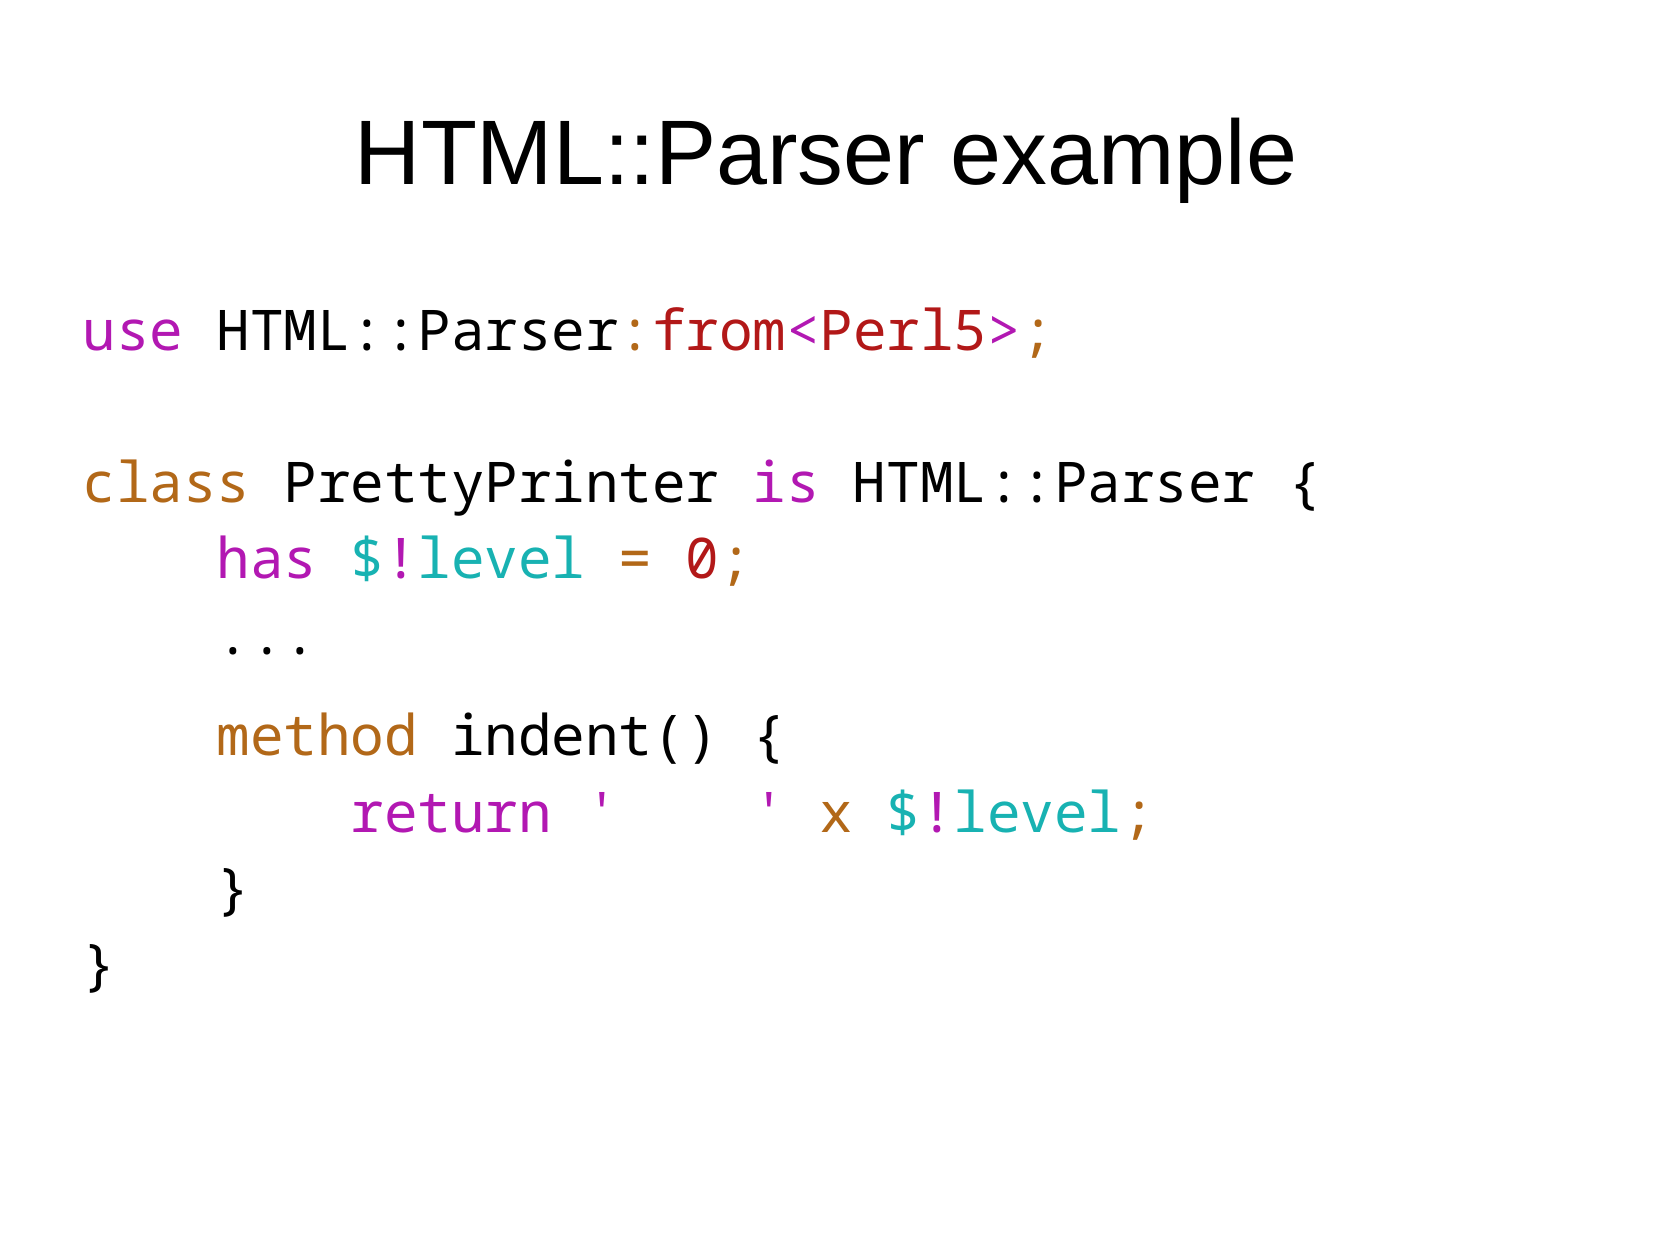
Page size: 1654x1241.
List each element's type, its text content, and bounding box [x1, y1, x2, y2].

list use HTML::Parser:from<Perl5>; class PrettyPrinter is HTML::Parser { has $!level = 0; ... method indent() { return ' ' x $!level; } } [82, 290, 1571, 1010]
title HTML::Parser example [82, 49, 1571, 257]
